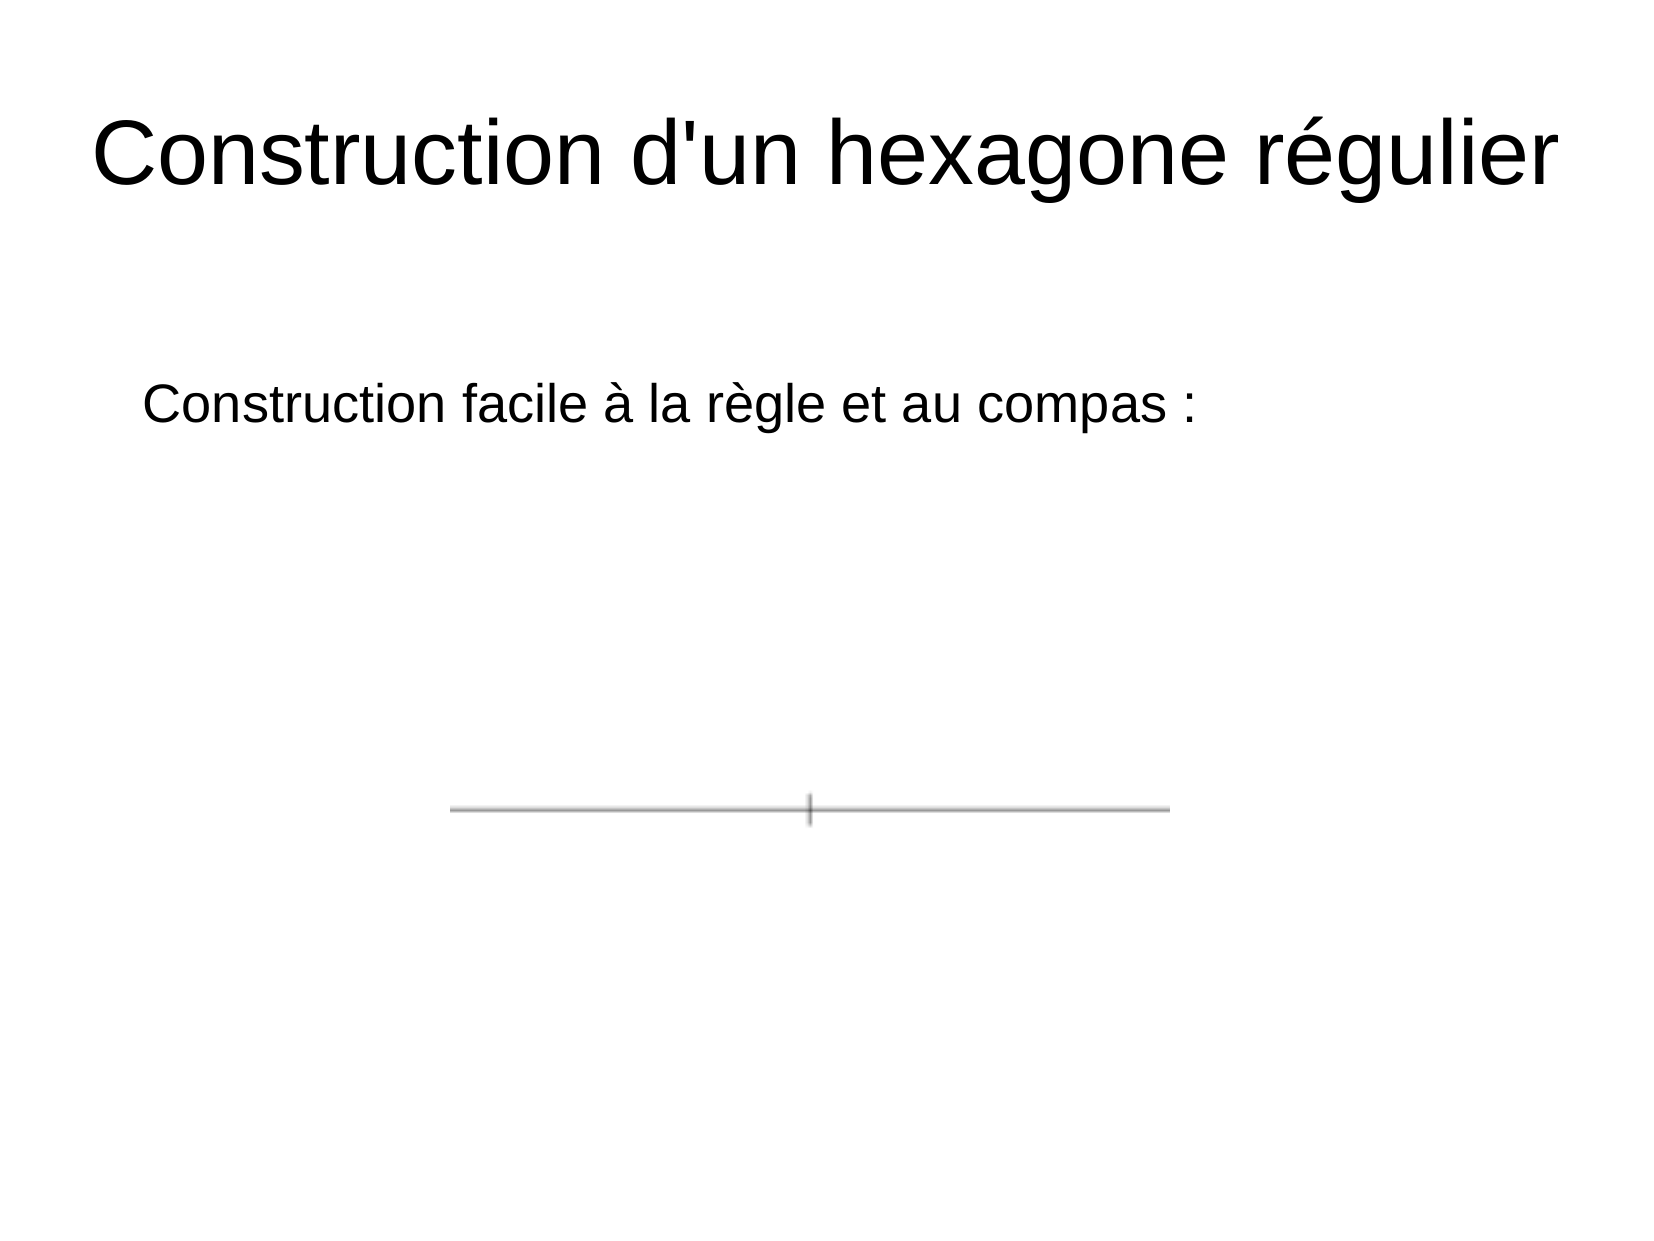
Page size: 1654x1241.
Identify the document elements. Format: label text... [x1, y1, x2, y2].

picture [450, 450, 1170, 1170]
title Construction d'un hexagone régulier [82, 49, 1571, 257]
text_box Construction facile à la règle et au compas : [127, 366, 1214, 442]
